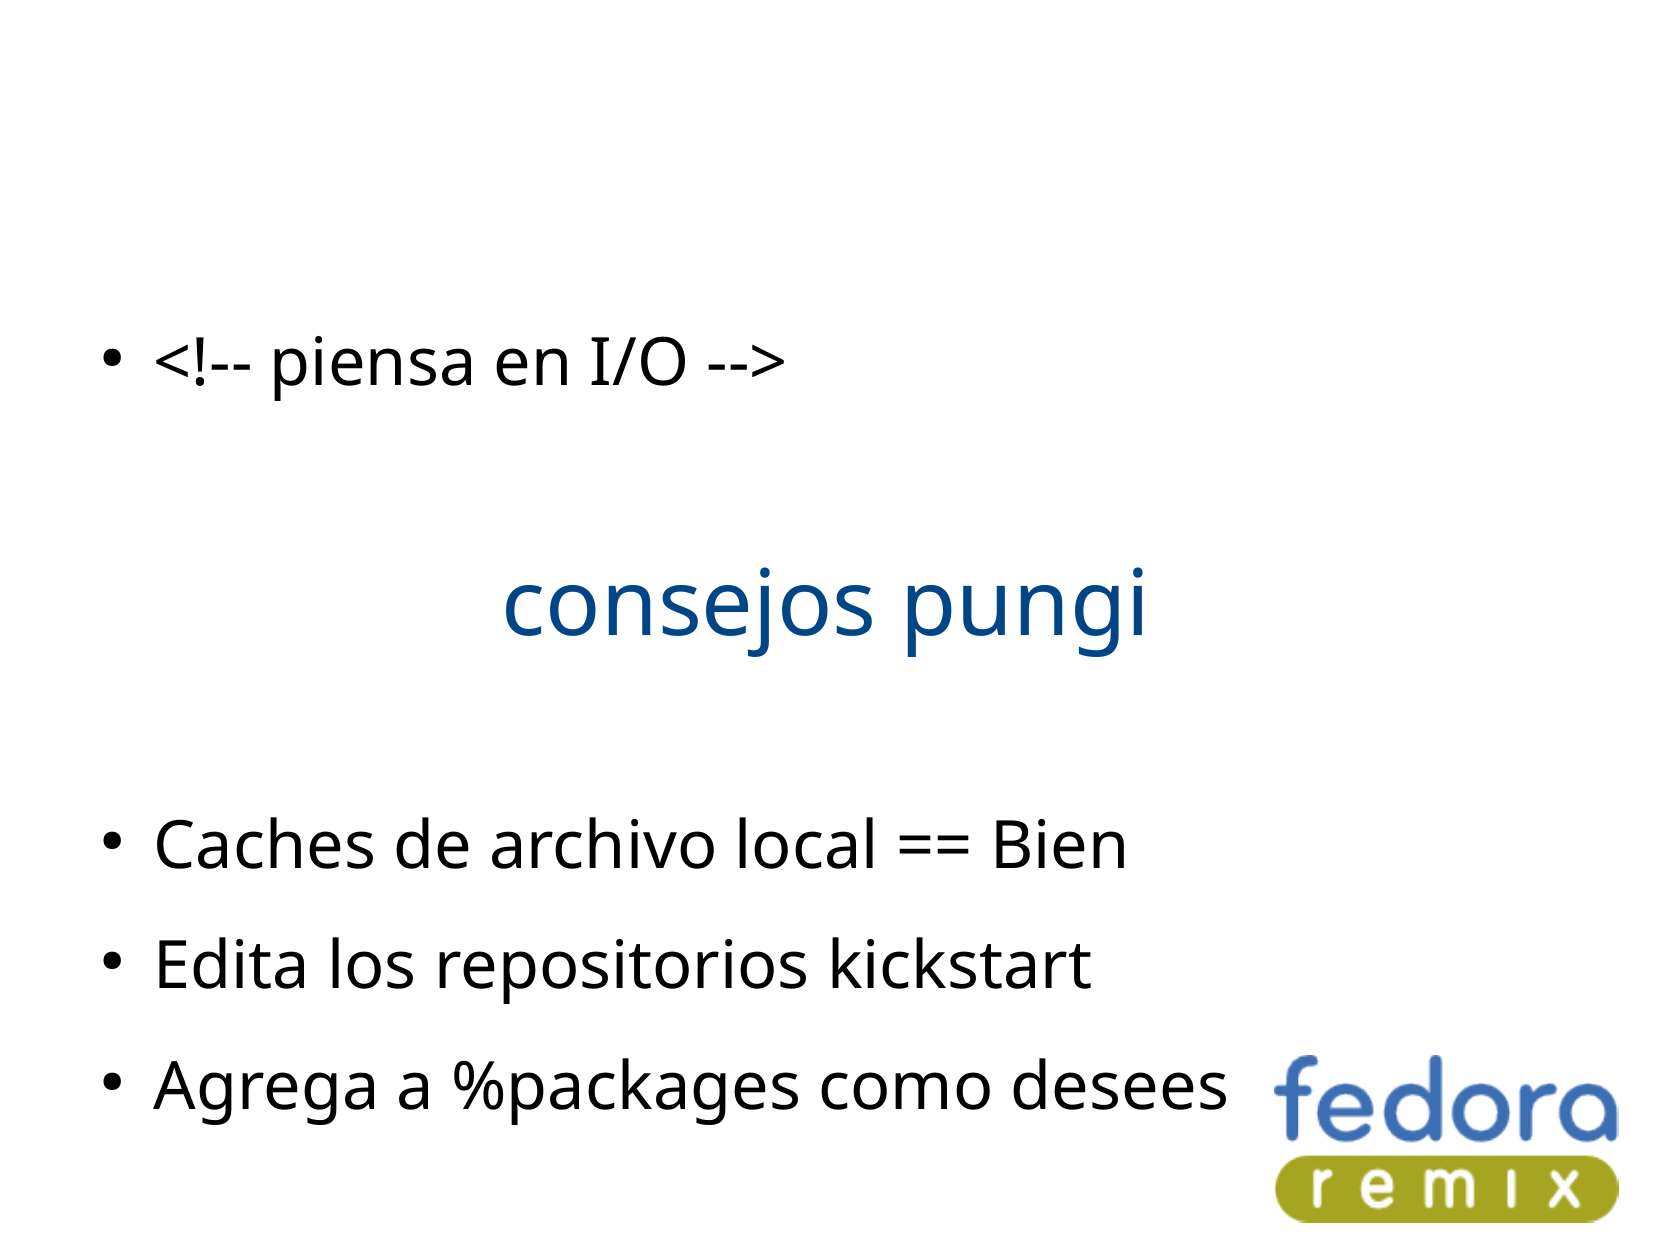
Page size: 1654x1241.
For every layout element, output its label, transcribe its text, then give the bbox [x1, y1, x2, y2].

picture [1274, 1055, 1619, 1223]
list <!-- piensa en I/O --> Caches de archivo local == Bien Edita los repositorios kickstart Agrega a %packages como desees [82, 313, 1571, 1118]
